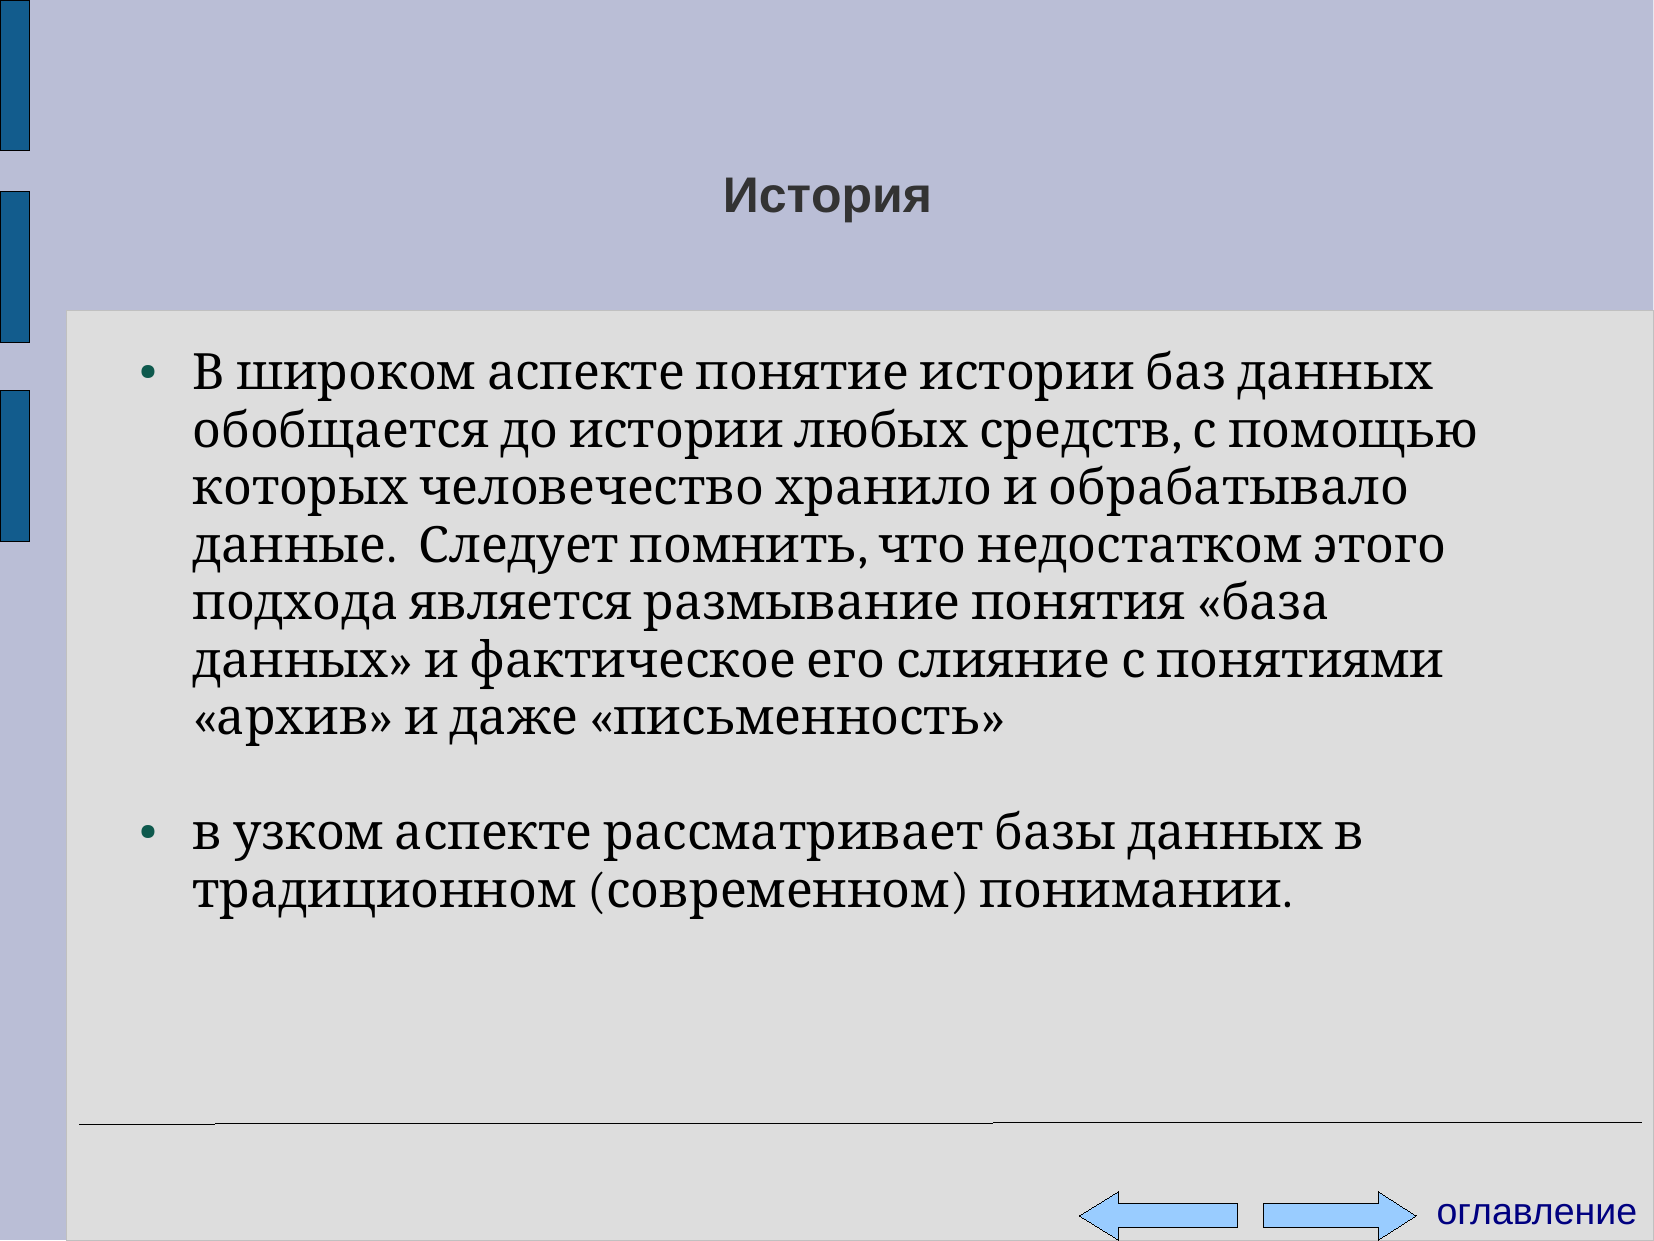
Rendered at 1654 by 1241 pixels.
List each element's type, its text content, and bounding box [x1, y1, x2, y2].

text_box [1079, 1191, 1238, 1241]
text_box [1263, 1191, 1417, 1241]
list В широком аспекте понятие истории баз данных обобщается до истории любых средств, с помощью которых человечество хранило и обрабатывало данные. Следует помнить, что недостатком этого подхода является размывание понятия «база данных» и фактическое его слияние с понятиями «архив» и даже «письменность» в узком аспекте рассматривает базы данных в традиционном (современном) понимании. [121, 344, 1534, 1127]
title История [121, 91, 1534, 299]
text_box оглавление [1421, 1183, 1654, 1241]
